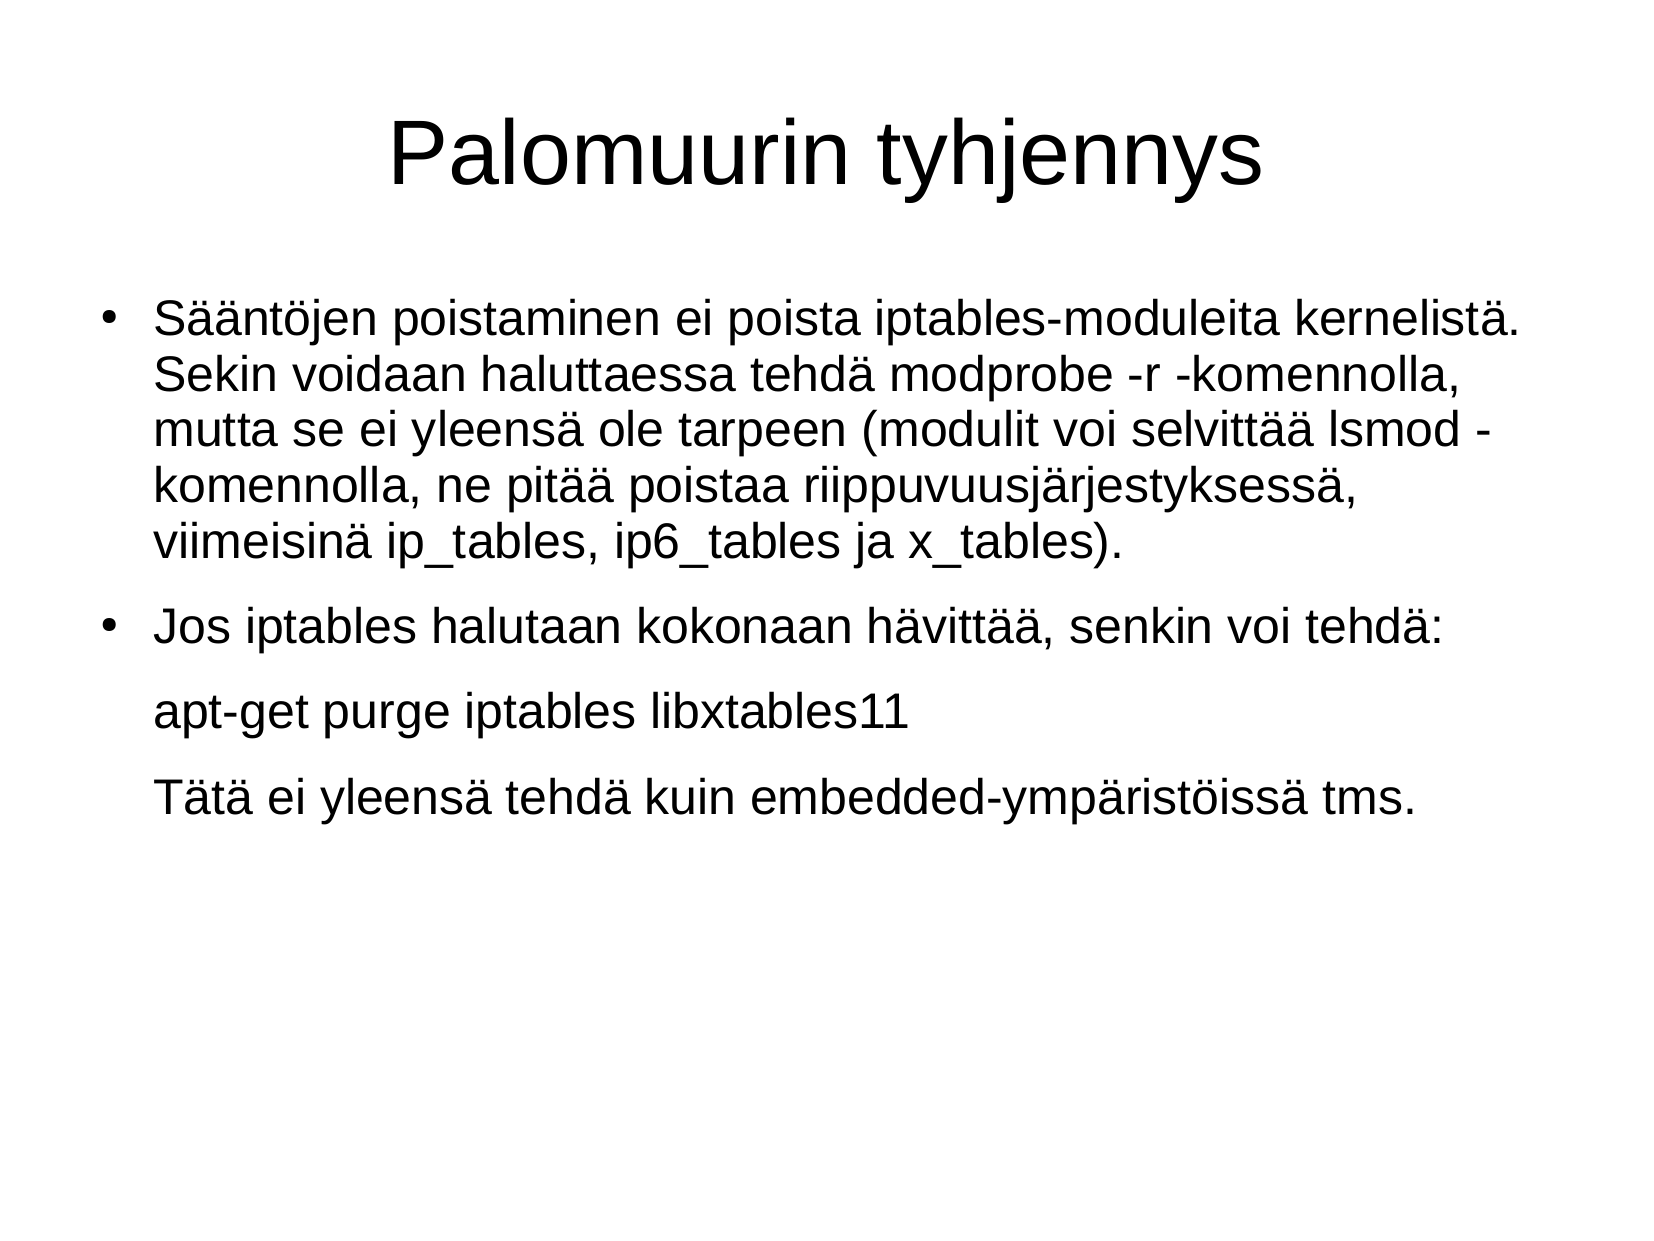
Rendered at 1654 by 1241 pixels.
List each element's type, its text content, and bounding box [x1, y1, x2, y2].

title Palomuurin tyhjennys [82, 49, 1571, 257]
list Sääntöjen poistaminen ei poista iptables-moduleita kernelistä. Sekin voidaan haluttaessa tehdä modprobe -r -komennolla, mutta se ei yleensä ole tarpeen (modulit voi selvittää lsmod -komennolla, ne pitää poistaa riippuvuusjärjestyksessä, viimeisinä ip_tables, ip6_tables ja x_tables). Jos iptables halutaan kokonaan hävittää, senkin voi tehdä: apt-get purge iptables libxtables11 Tätä ei yleensä tehdä kuin embedded-ympäristöissä tms. [82, 290, 1571, 1010]
